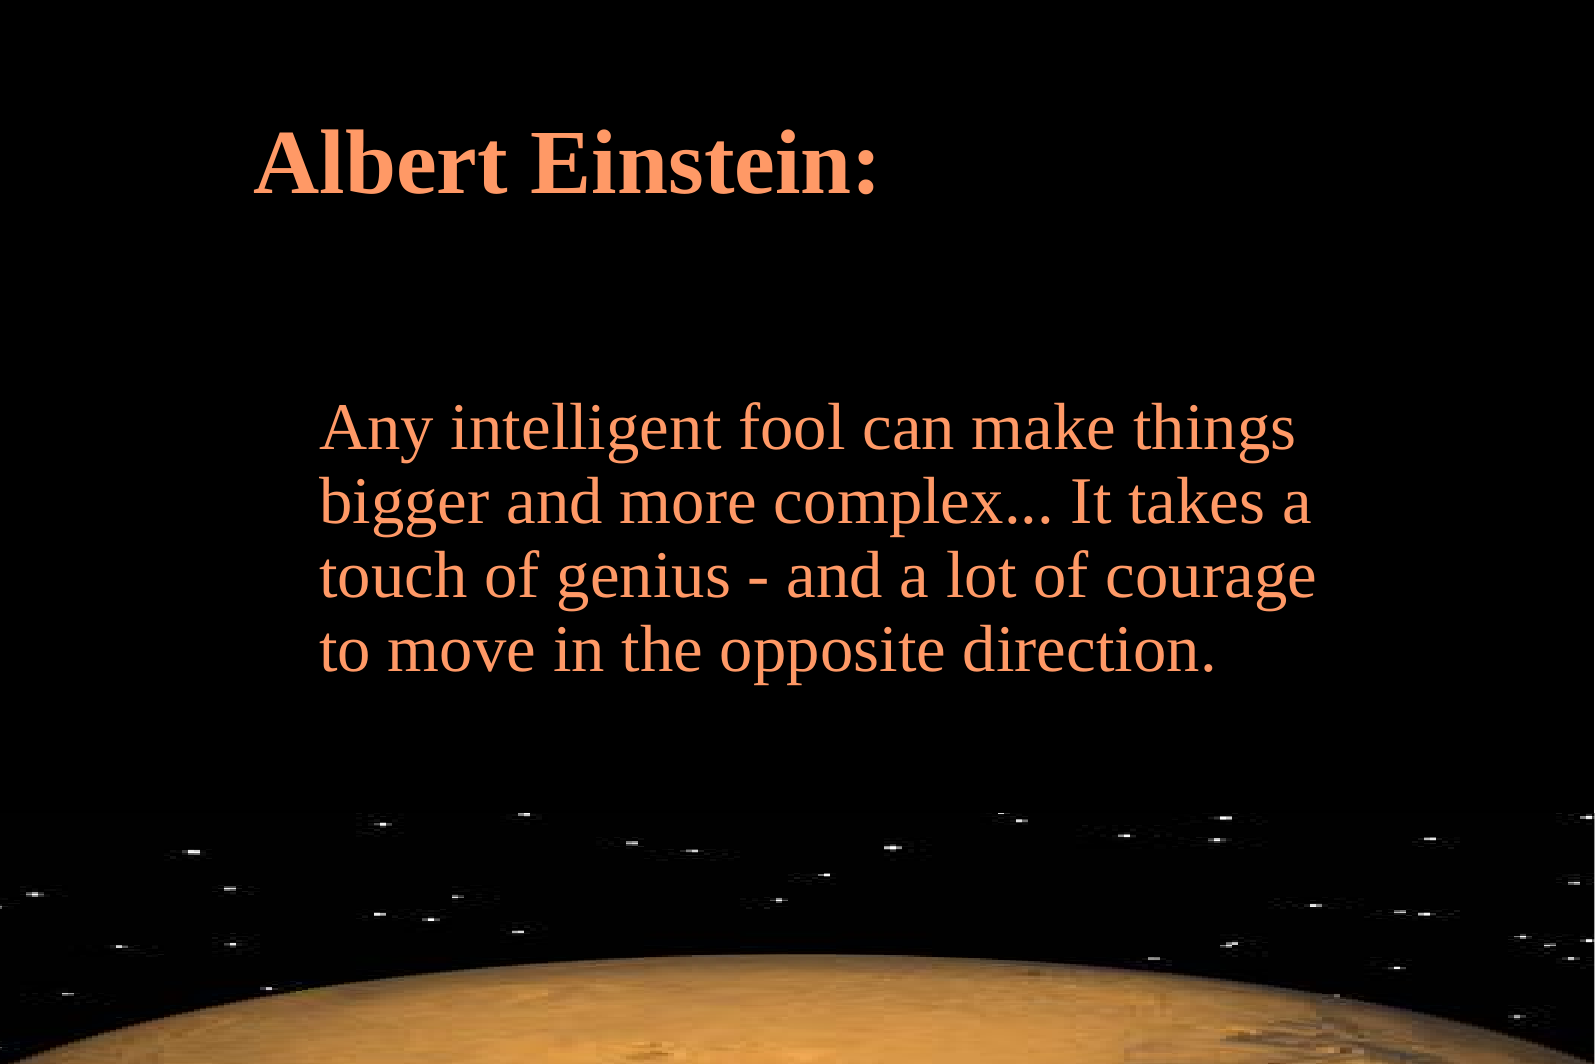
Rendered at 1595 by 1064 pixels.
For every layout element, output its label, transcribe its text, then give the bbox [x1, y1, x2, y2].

picture [0, 813, 1595, 1064]
text_box Albert Einstein: [86, 111, 1051, 234]
text_box Any intelligent fool can make things bigger and more complex... It takes a touch of genius - and a lot of courage to move in the opposite direction. [319, 390, 1349, 687]
